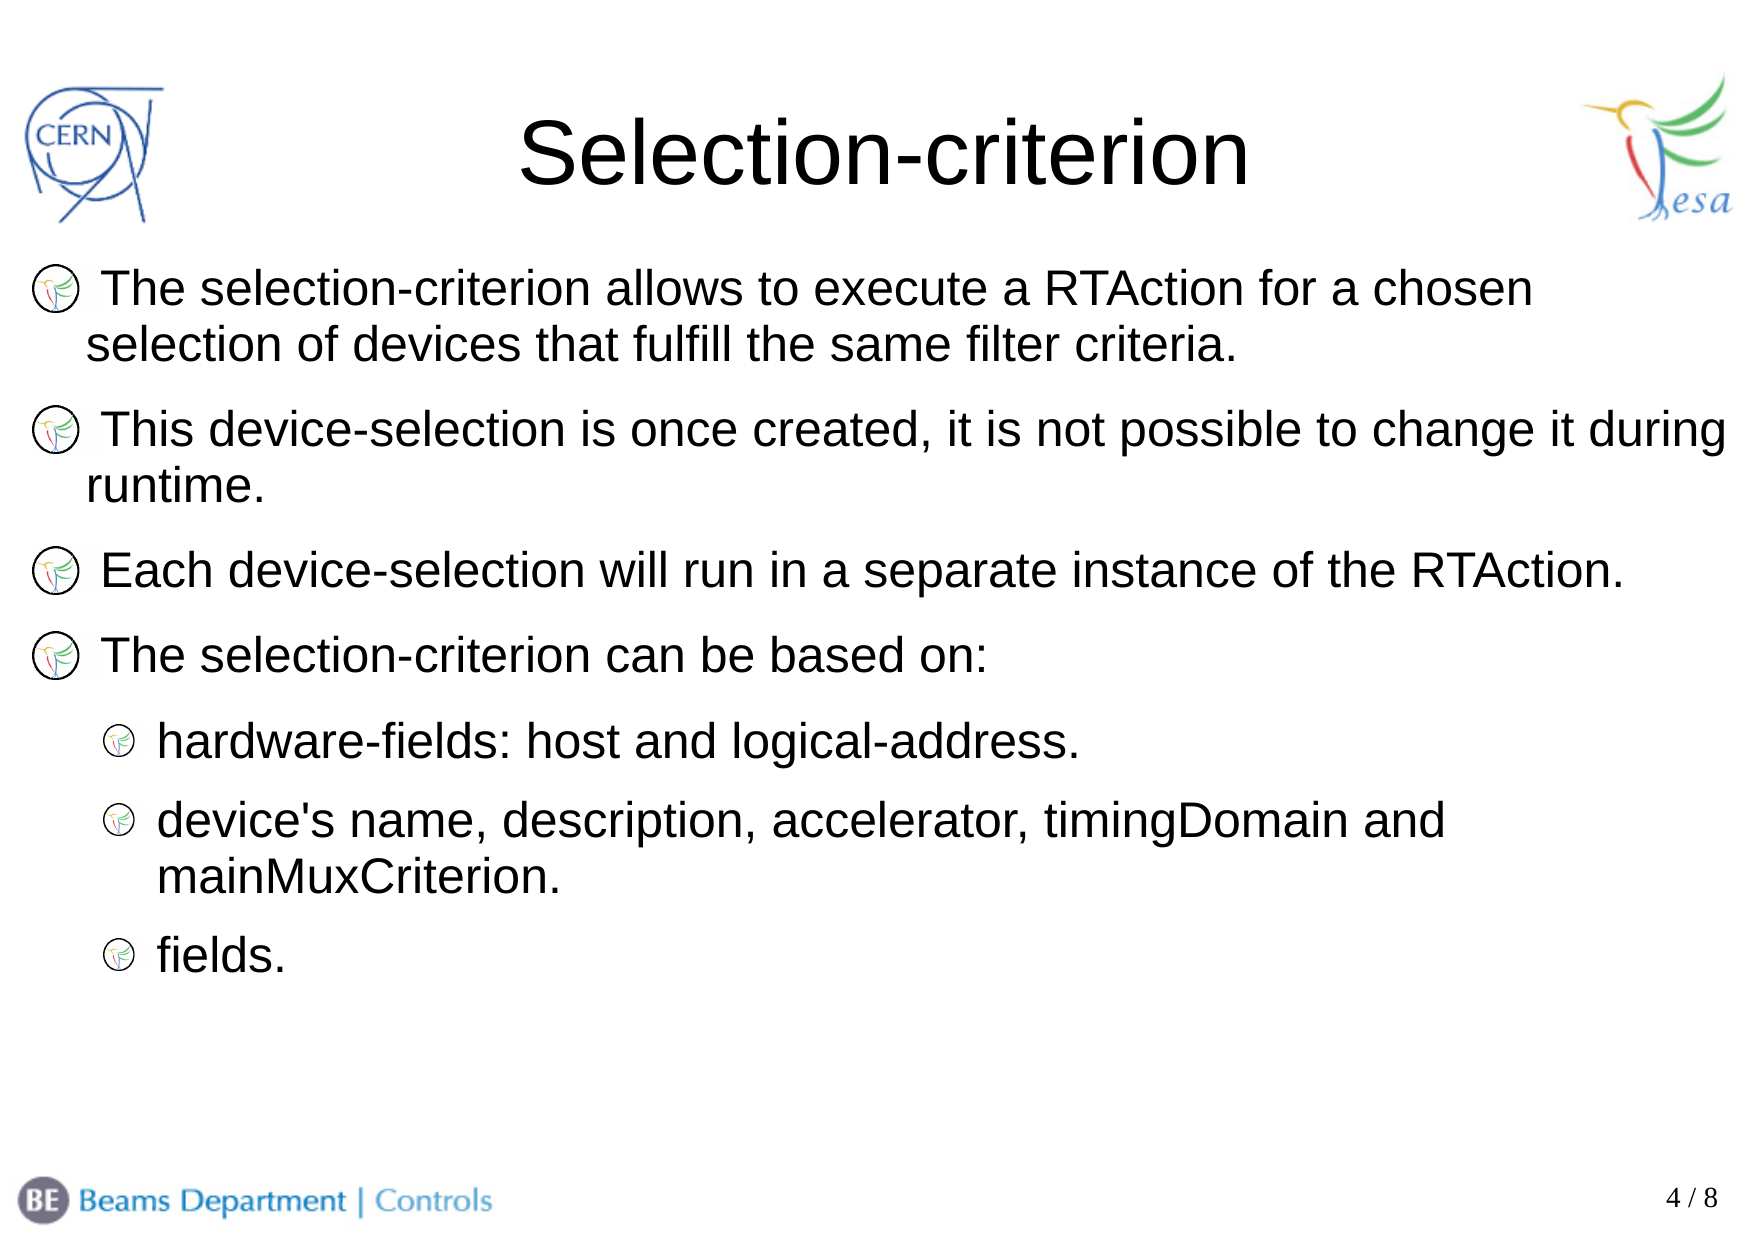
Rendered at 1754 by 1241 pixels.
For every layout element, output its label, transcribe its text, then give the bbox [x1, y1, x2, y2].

picture [0, 1160, 522, 1241]
picture [1590, 64, 1736, 222]
picture [22, 85, 166, 225]
title Selection-criterion [180, 49, 1590, 257]
list The selection-criterion allows to execute a RTAction for a chosen selection of devices that fulfill the same filter criteria. This device-selection is once created, it is not possible to change it during runtime. Each device-selection will run in a separate instance of the RTAction. The selection-criterion can be based on: hardware-fields: host and logical-address. device's name, description, accelerator, timingDomain and mainMuxCriterion. fields. [15, 260, 1741, 1186]
